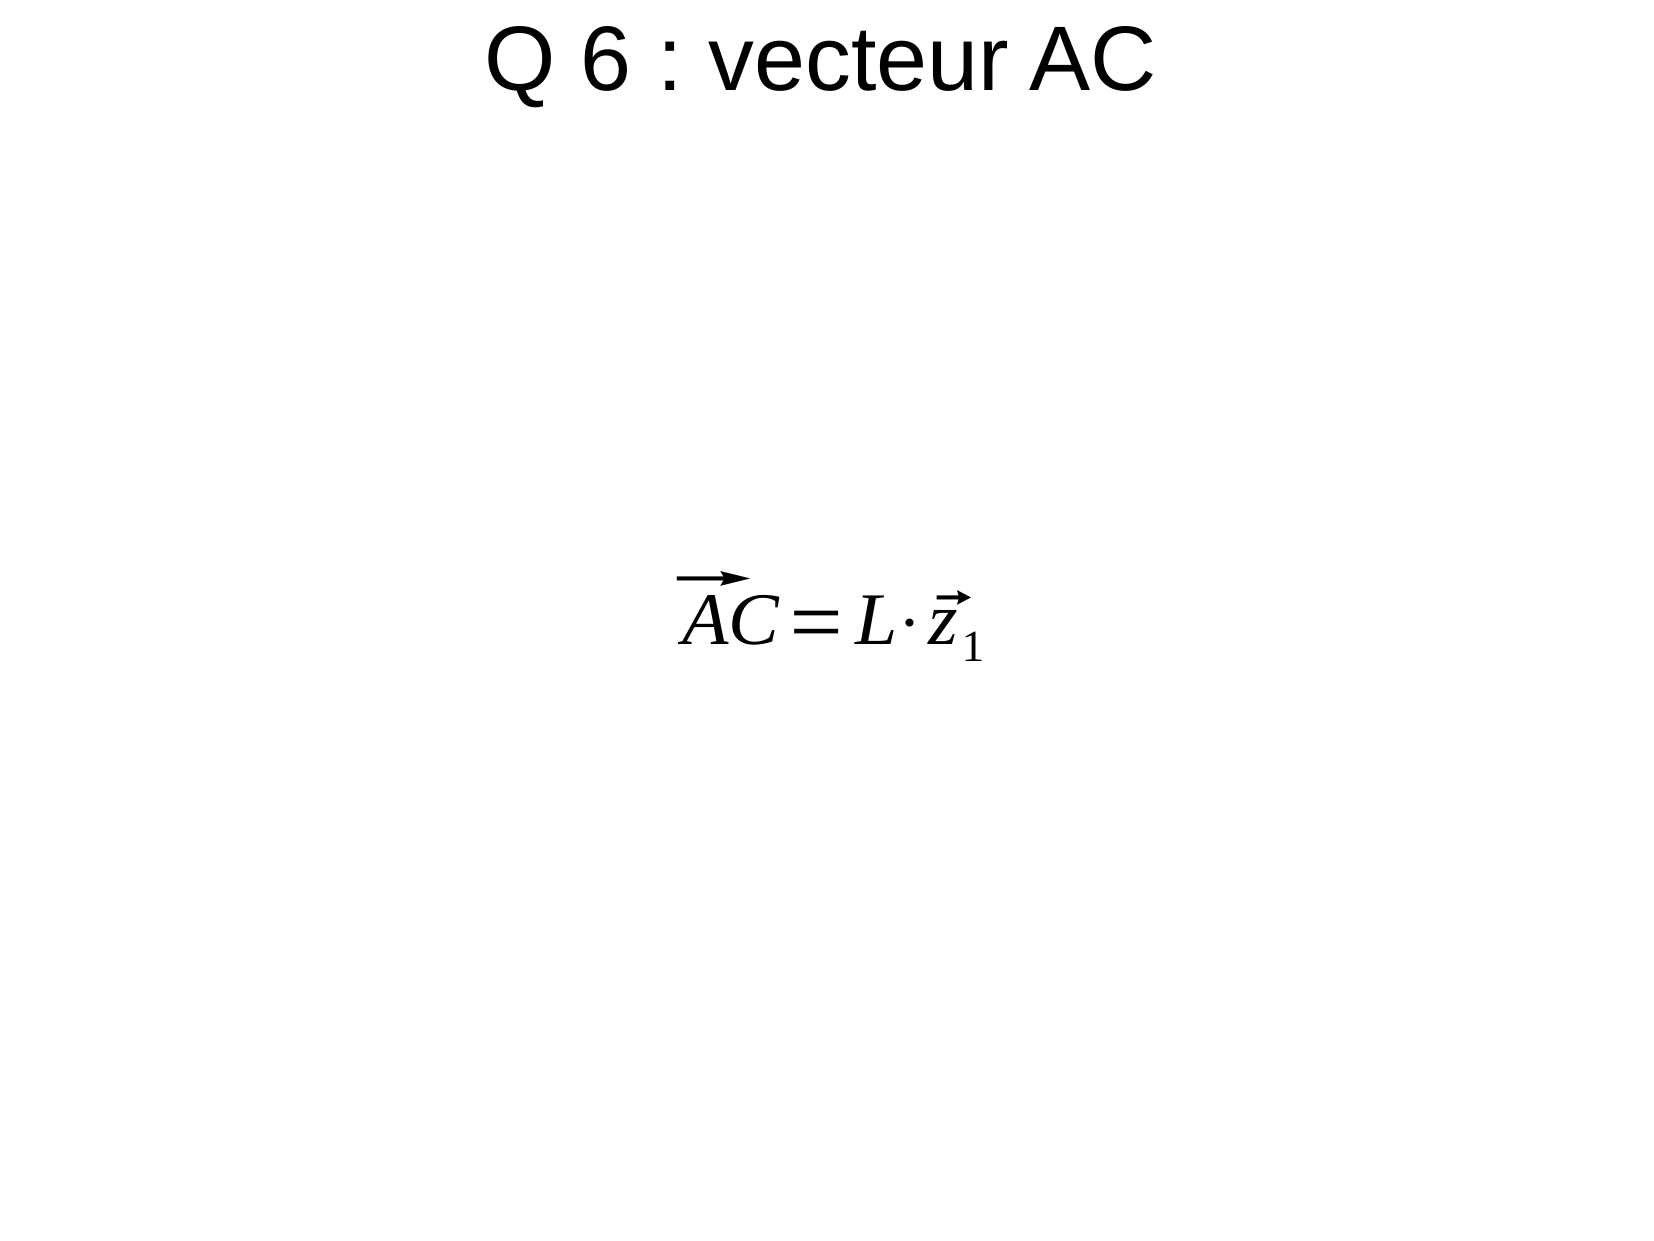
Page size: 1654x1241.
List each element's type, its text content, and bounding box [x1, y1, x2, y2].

chart [663, 568, 991, 672]
title Q 6 : vecteur AC [76, 0, 1566, 119]
